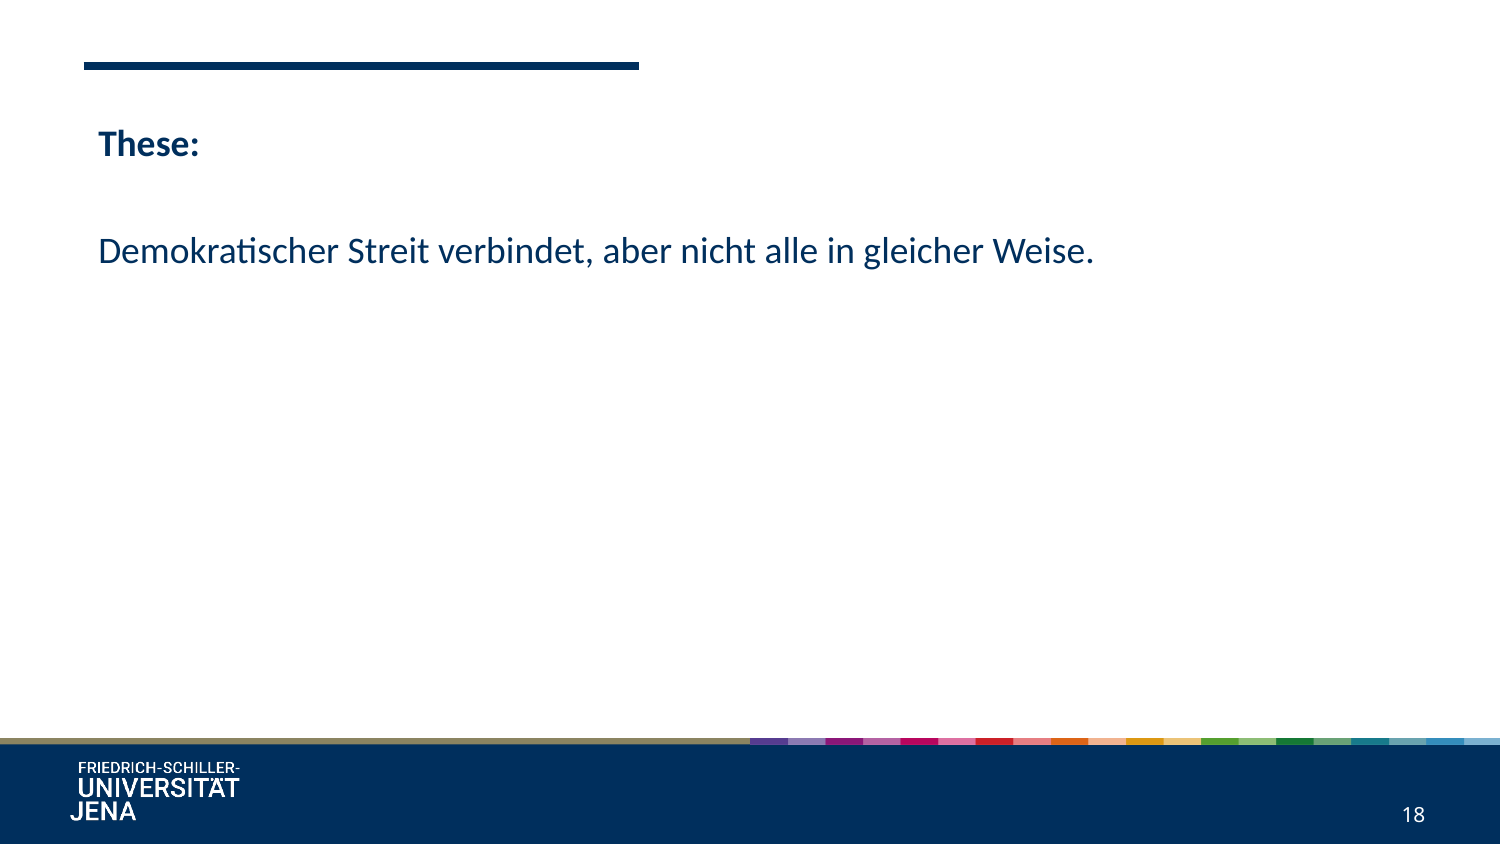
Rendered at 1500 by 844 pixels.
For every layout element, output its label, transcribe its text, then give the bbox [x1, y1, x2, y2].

text_box These: [83, 111, 847, 172]
text_box Demokratischer Streit verbindet, aber nicht alle in gleicher Weise. [83, 218, 1435, 279]
picture [750, 738, 1500, 745]
picture [68, 755, 241, 827]
